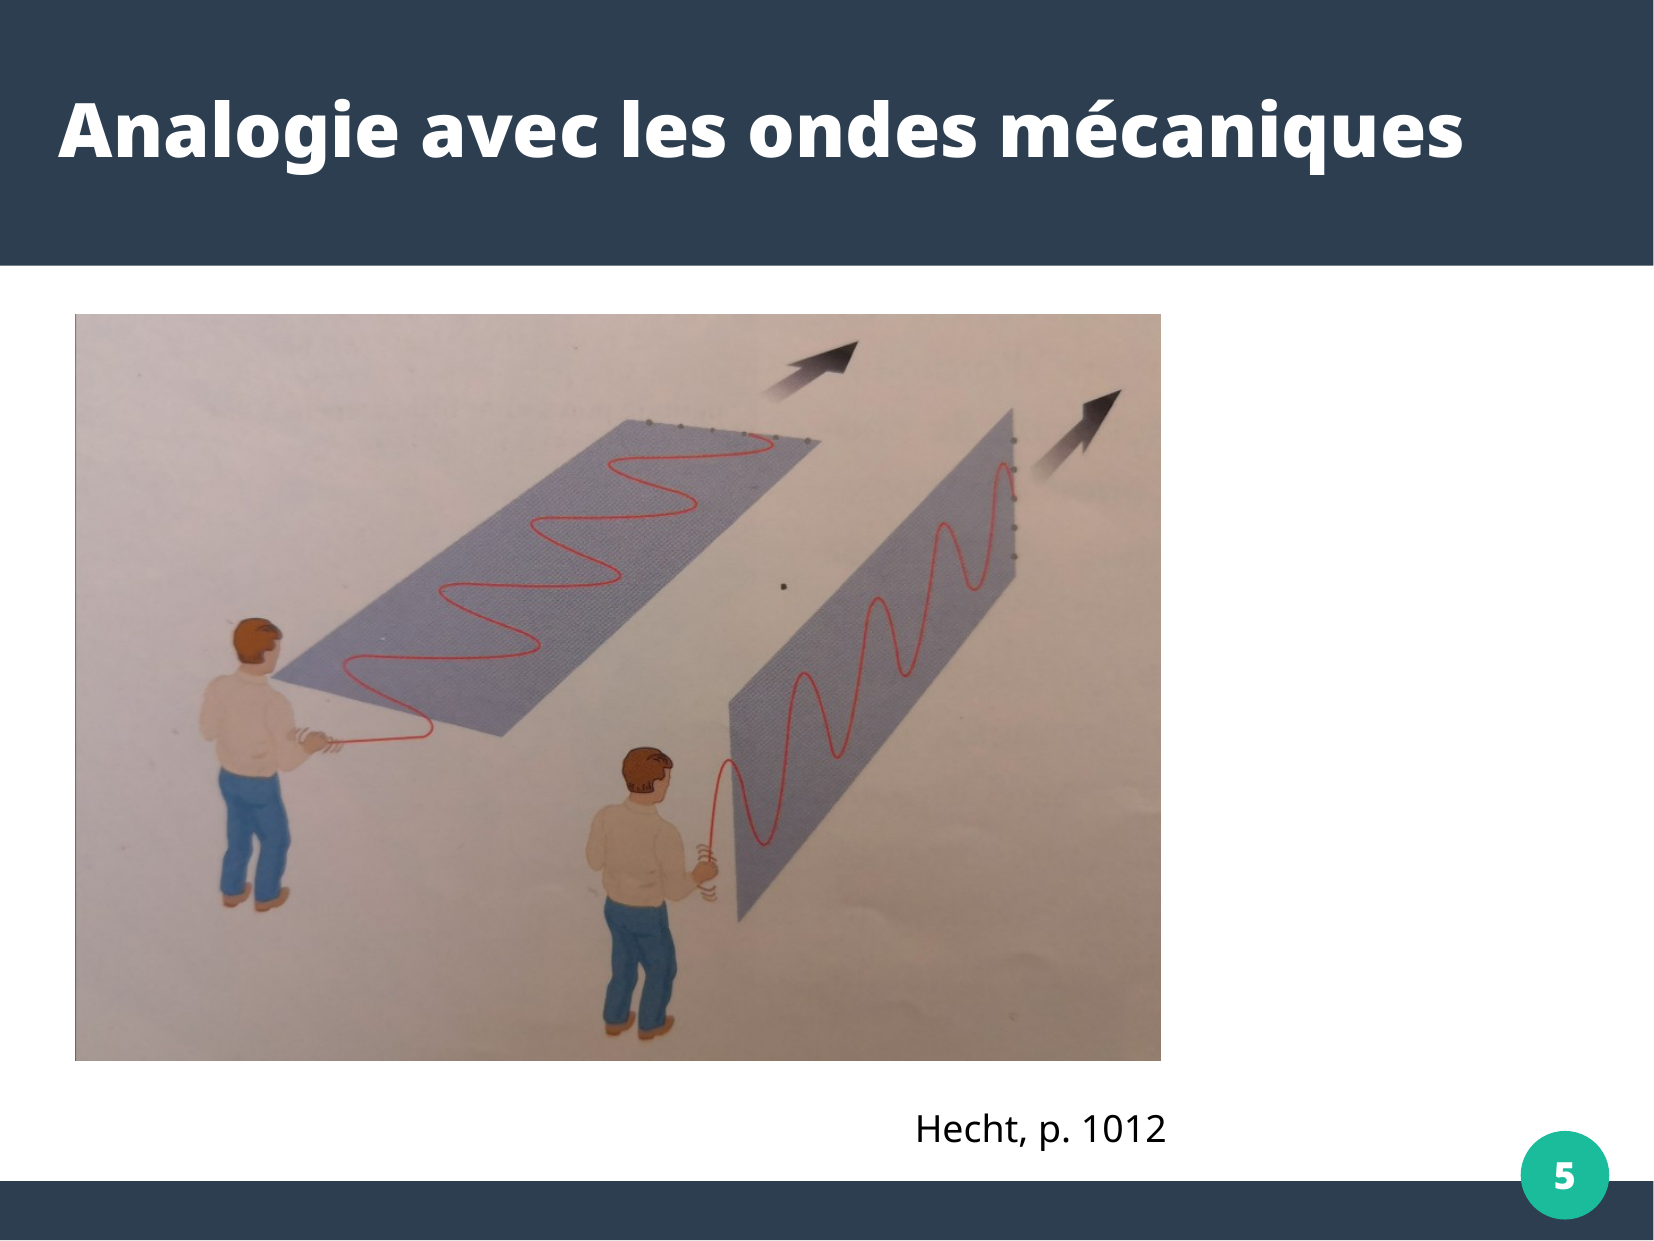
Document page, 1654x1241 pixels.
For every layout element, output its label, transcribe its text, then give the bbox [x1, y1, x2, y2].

title Analogie avec les ondes mécaniques [59, 49, 1595, 207]
text_box Hecht, p. 1012 [900, 1095, 1351, 1154]
picture [75, 314, 1161, 1061]
